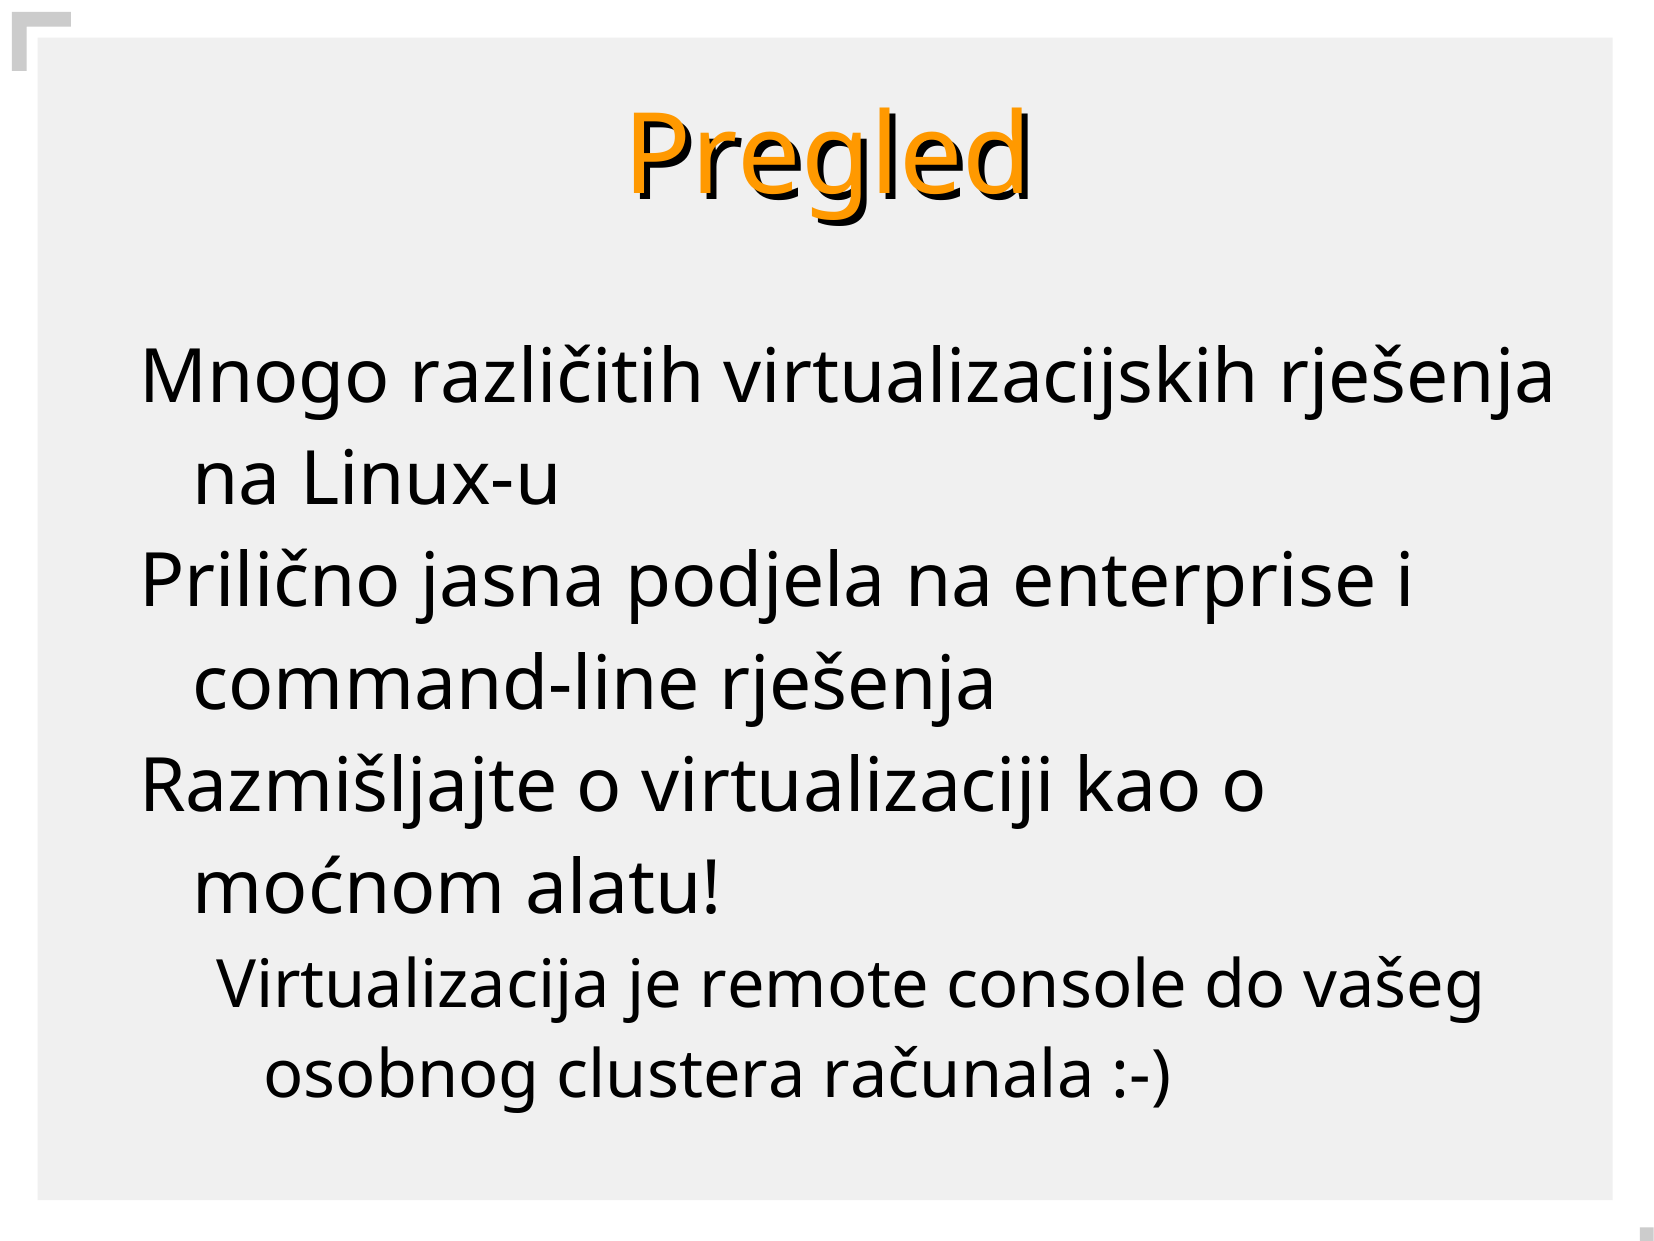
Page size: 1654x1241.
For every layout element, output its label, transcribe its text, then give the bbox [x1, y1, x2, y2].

list Mnogo različitih virtualizacijskih rješenja na Linux-u Prilično jasna podjela na enterprise i command-line rješenja Razmišljajte o virtualizaciji kao o moćnom alatu! Virtualizacija je remote console do vašeg osobnog clustera računala :-) [121, 322, 1561, 1132]
title Pregled [121, 46, 1534, 254]
